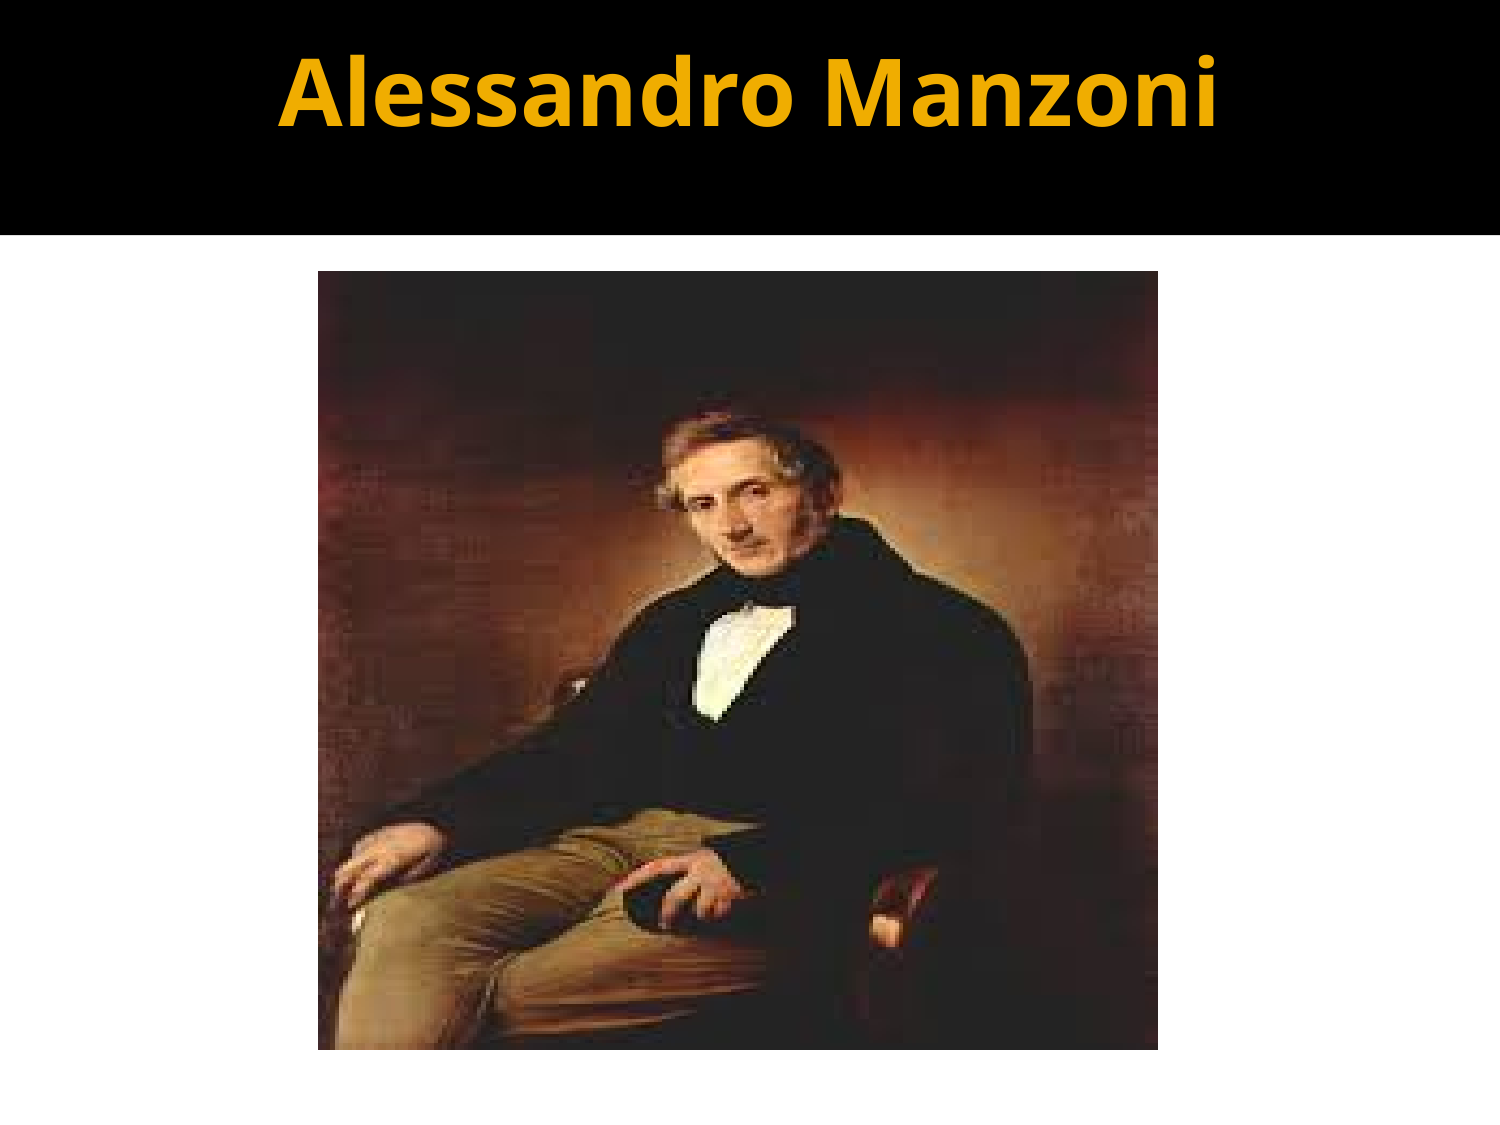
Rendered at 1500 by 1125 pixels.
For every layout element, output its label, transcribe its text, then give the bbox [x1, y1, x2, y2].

title Alessandro Manzoni [75, 25, 1425, 231]
picture [318, 271, 1158, 1050]
